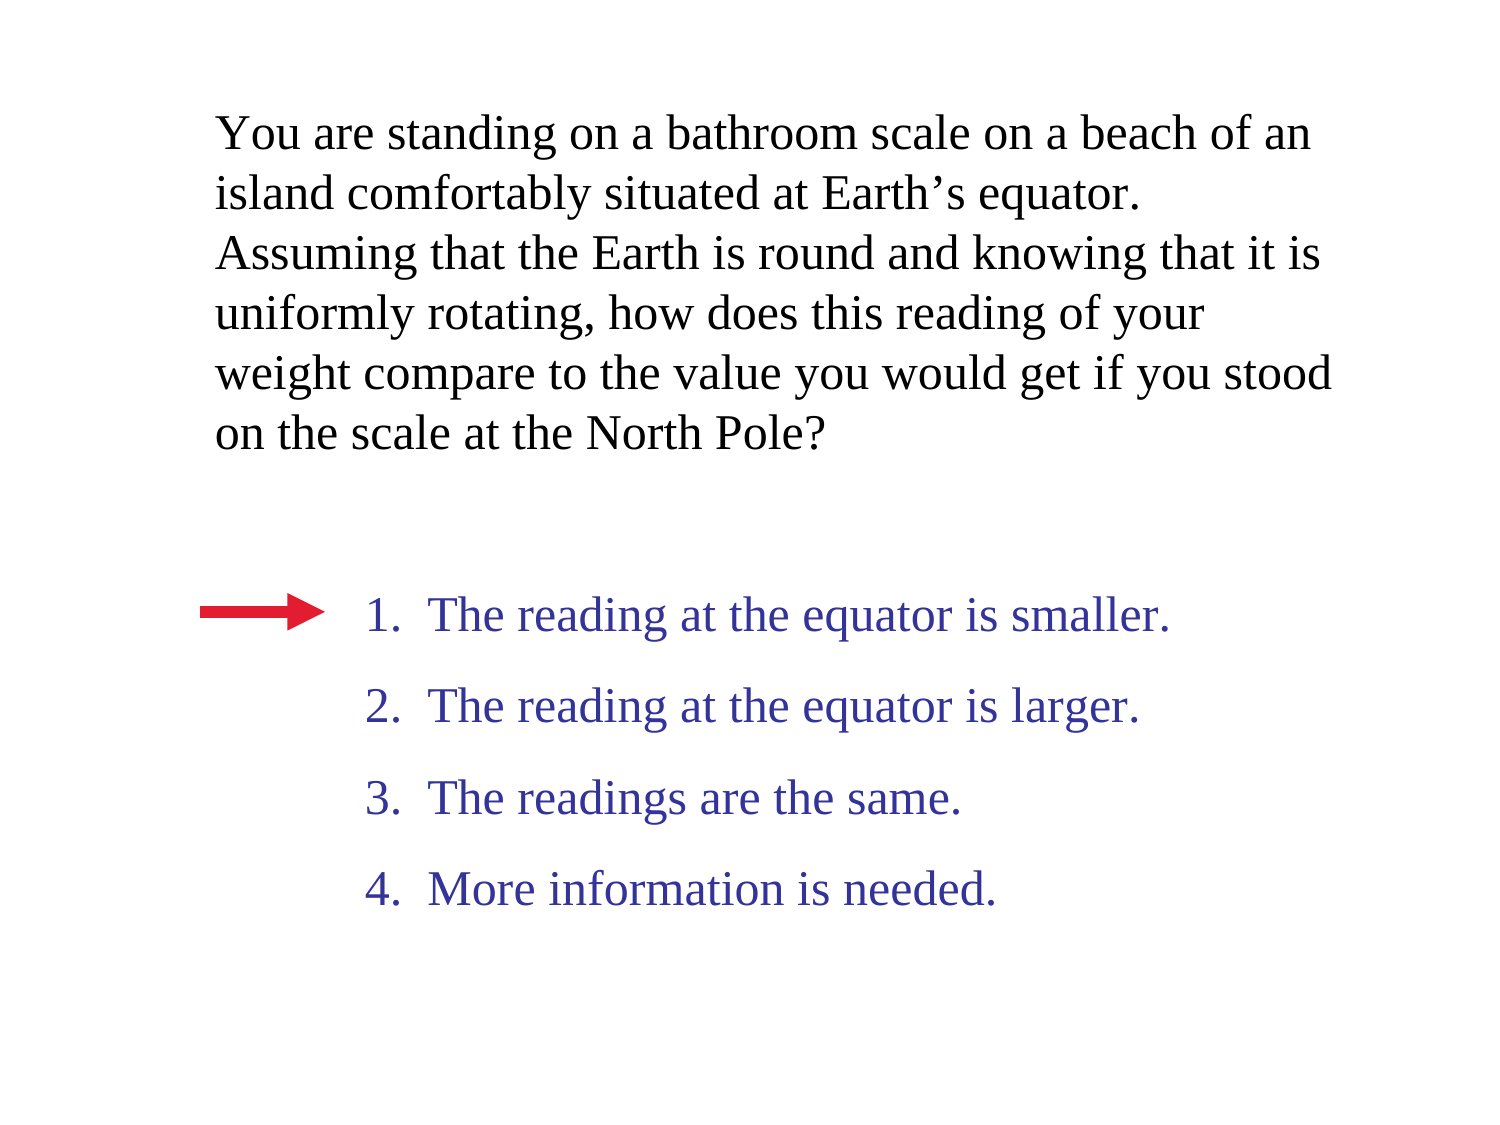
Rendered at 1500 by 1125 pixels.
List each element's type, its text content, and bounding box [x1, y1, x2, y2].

text_box You are standing on a bathroom scale on a beach of an island comfortably situated at Earth’s equator. Assuming that the Earth is round and knowing that it is uniformly rotating, how does this reading of your weight compare to the value you would get if you stood on the scale at the North Pole? 1. The reading at the equator is smaller. 2. The reading at the equator is larger. 3. The readings are the same. 4. More information is needed. [199, 91, 1363, 924]
